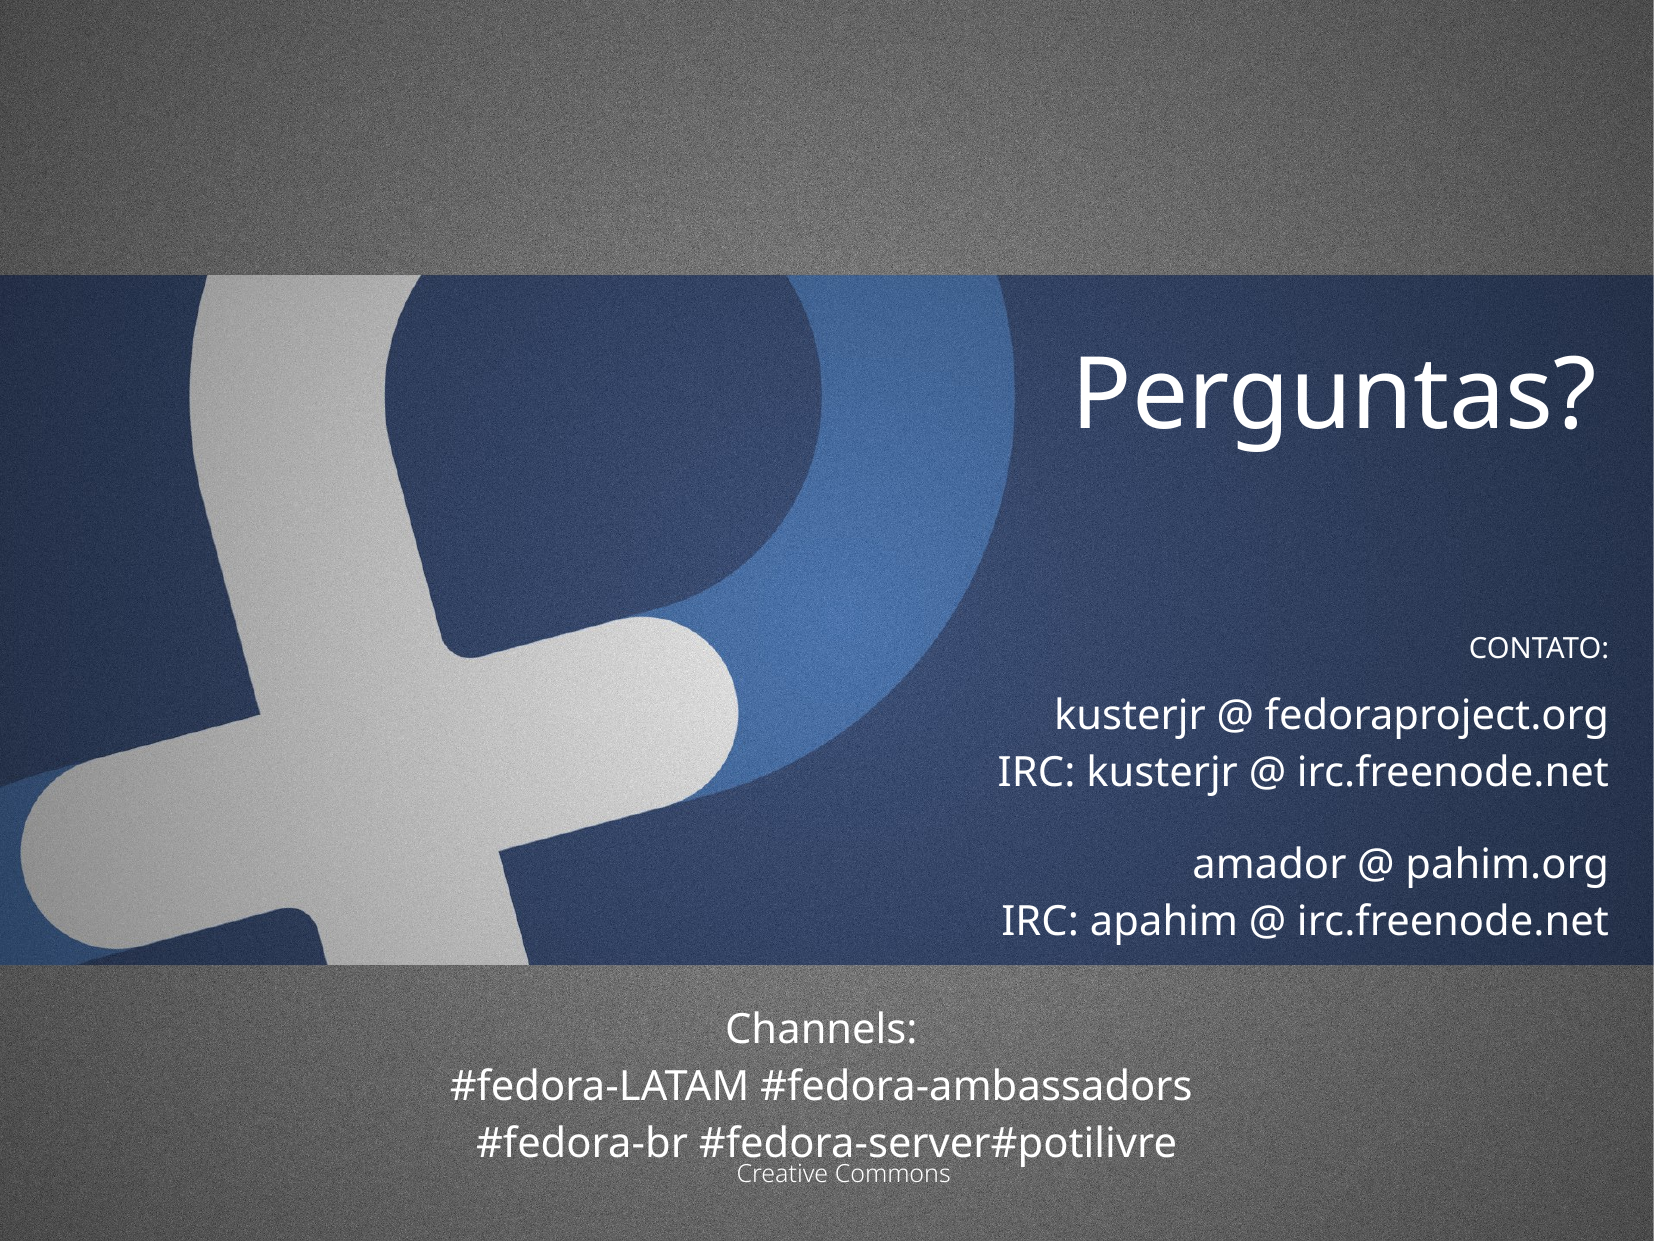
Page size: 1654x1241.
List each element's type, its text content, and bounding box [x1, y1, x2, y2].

text_box CONTATO: [88, 620, 1625, 670]
text_box amador @ pahim.org IRC: apahim @ irc.freenode.net [88, 826, 1625, 939]
picture [0, 0, 1654, 1241]
text_box kusterjr @ fedoraproject.org IRC: kusterjr @ irc.freenode.net [88, 677, 1625, 789]
text_box Channels: #fedora-LATAM #fedora-ambassadors #fedora-br #fedora-server#potilivre [59, 991, 1595, 1152]
text_box Creative Commons [75, 1126, 1613, 1197]
title Perguntas? [22, 331, 1598, 448]
